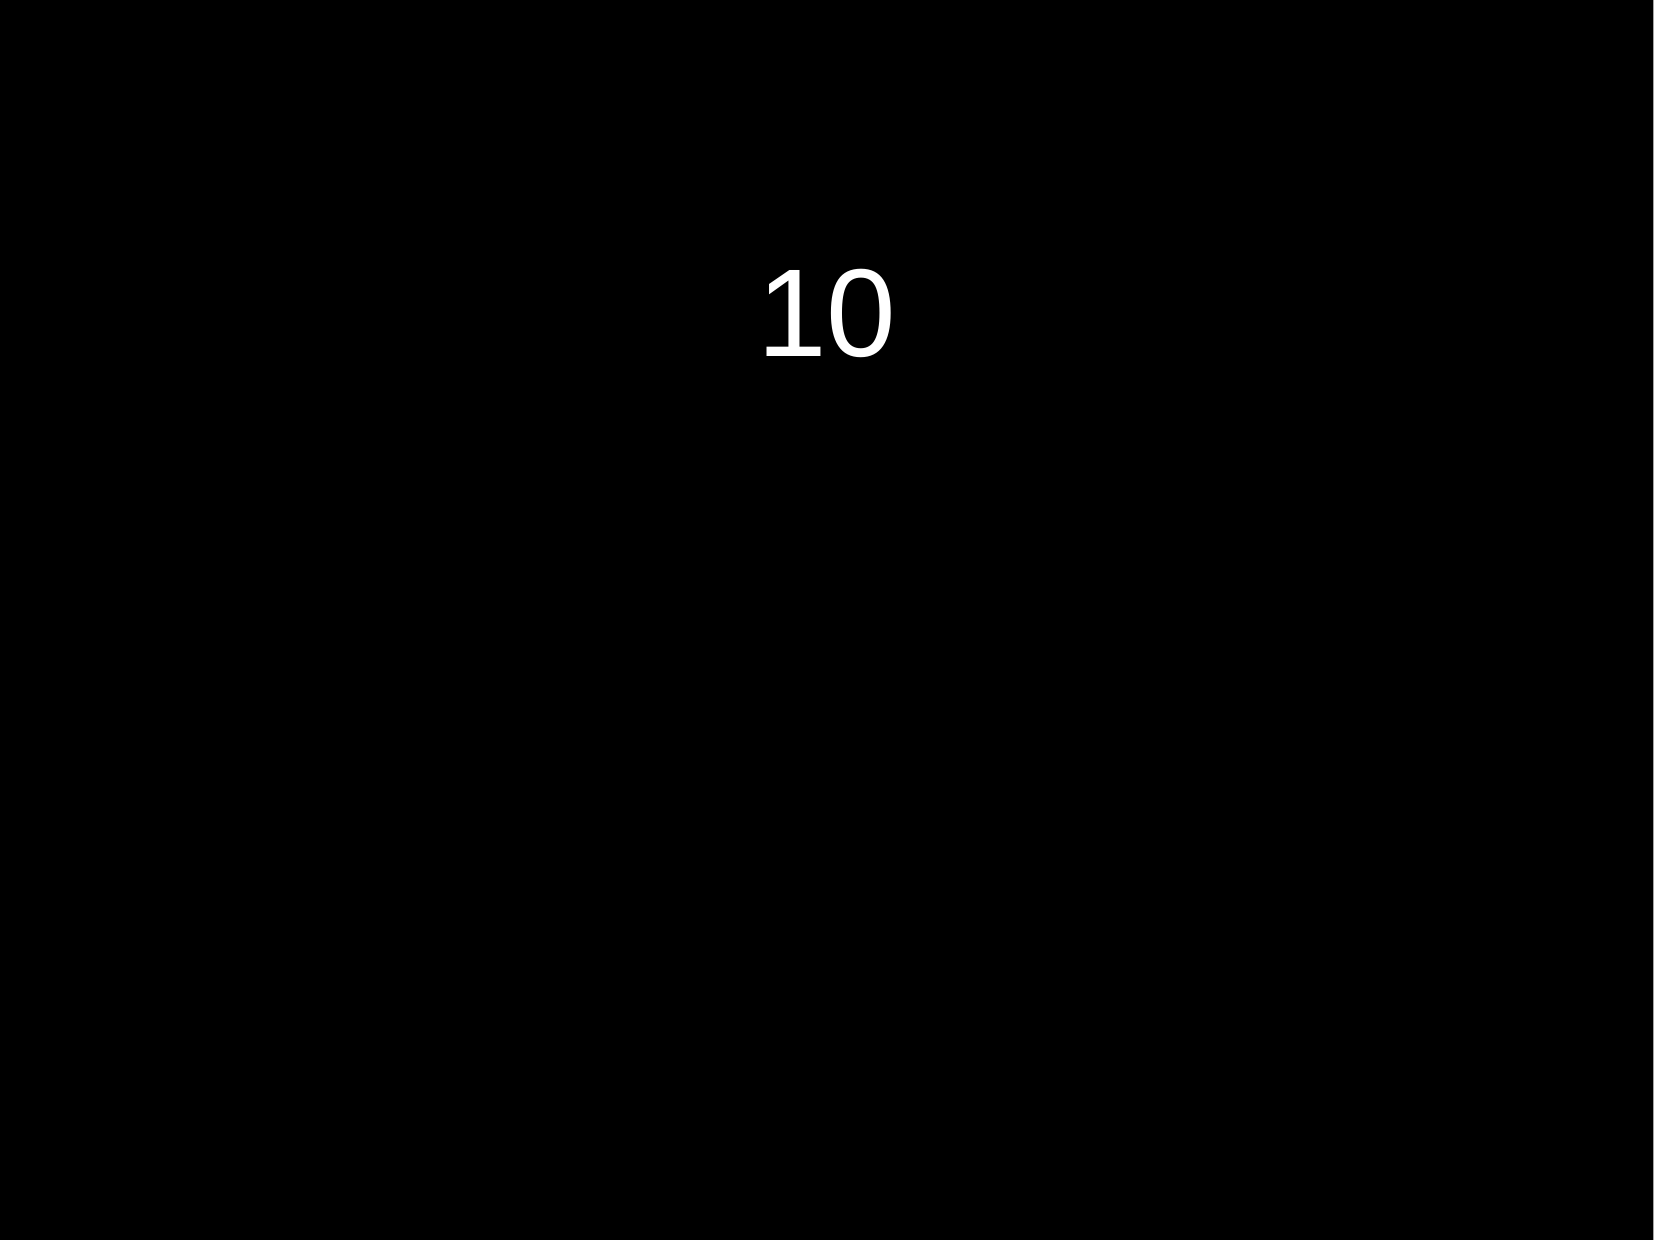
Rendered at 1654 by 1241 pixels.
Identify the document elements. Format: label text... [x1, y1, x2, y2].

text_box 10 [0, 236, 1654, 391]
